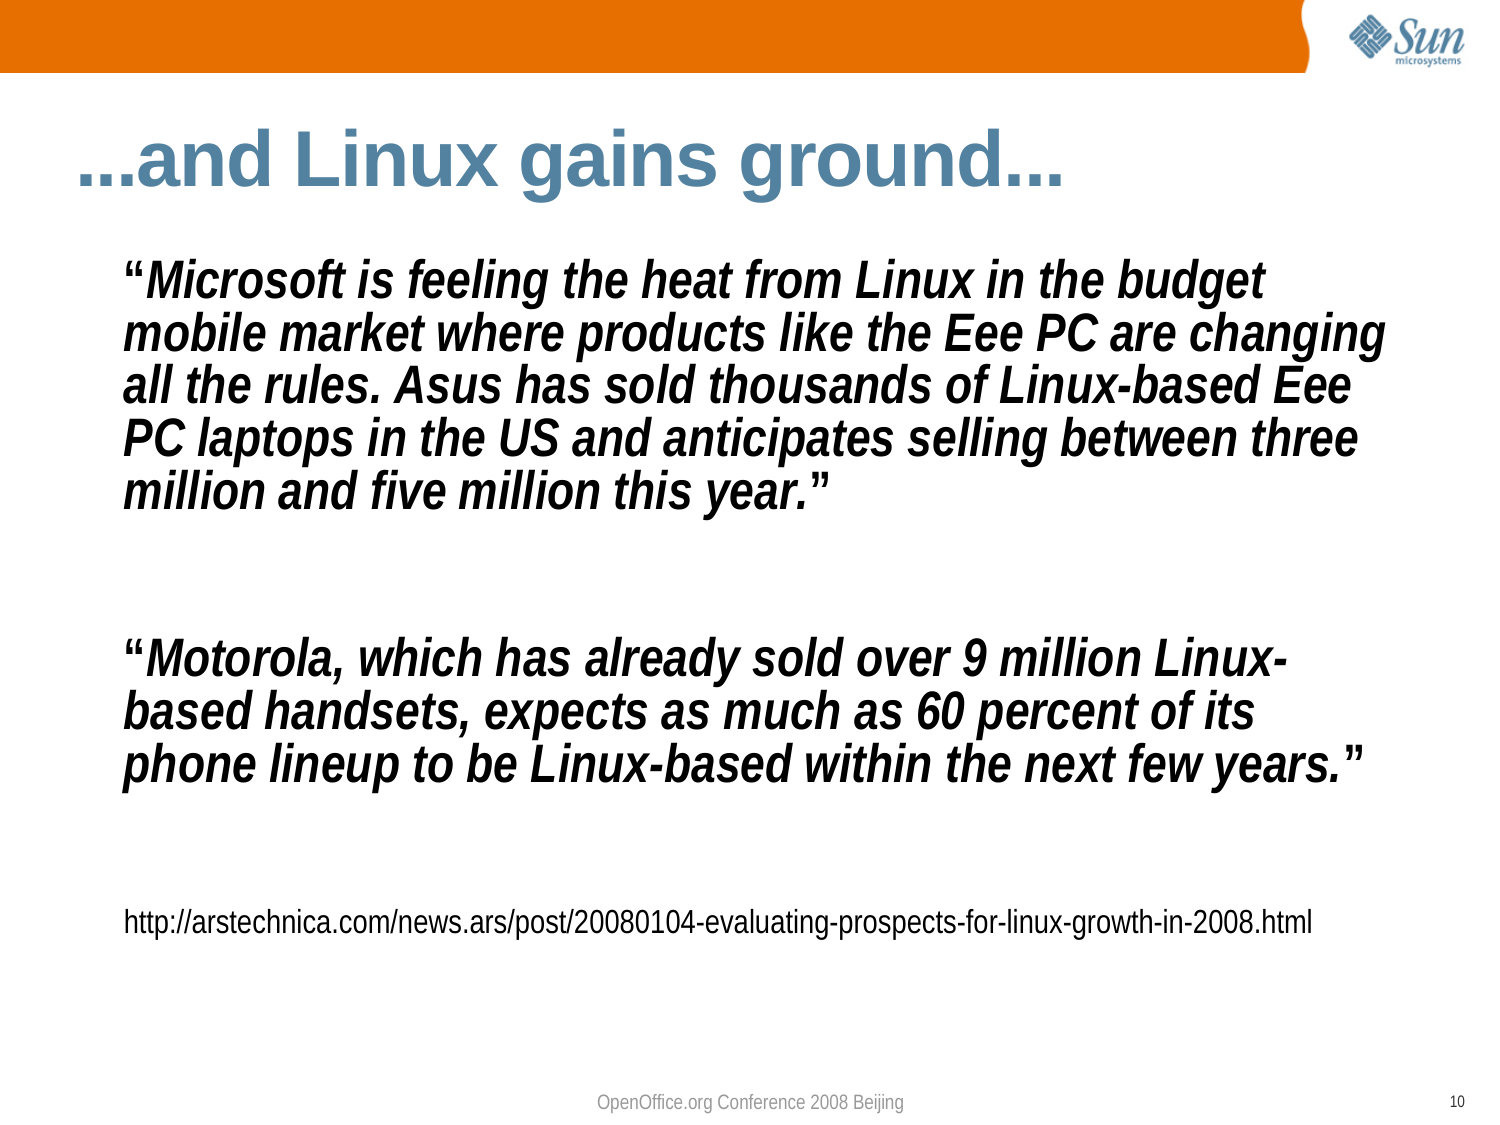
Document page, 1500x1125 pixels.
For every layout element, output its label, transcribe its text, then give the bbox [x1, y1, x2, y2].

picture [0, 0, 1500, 73]
title ...and Linux gains ground... [75, 123, 1437, 227]
list “Microsoft is feeling the heat from Linux in the budget mobile market where products like the Eee PC are changing all the rules. Asus has sold thousands of Linux-based Eee PC laptops in the US and anticipates selling between three million and five million this year.” “Motorola, which has already sold over 9 million Linux-based handsets, expects as much as 60 percent of its phone lineup to be Linux-based within the next few years.” http://arstechnica.com/news.ars/post/20080104-evaluating-prospects-for-linux-growth-in-2008.html [56, 255, 1393, 1060]
